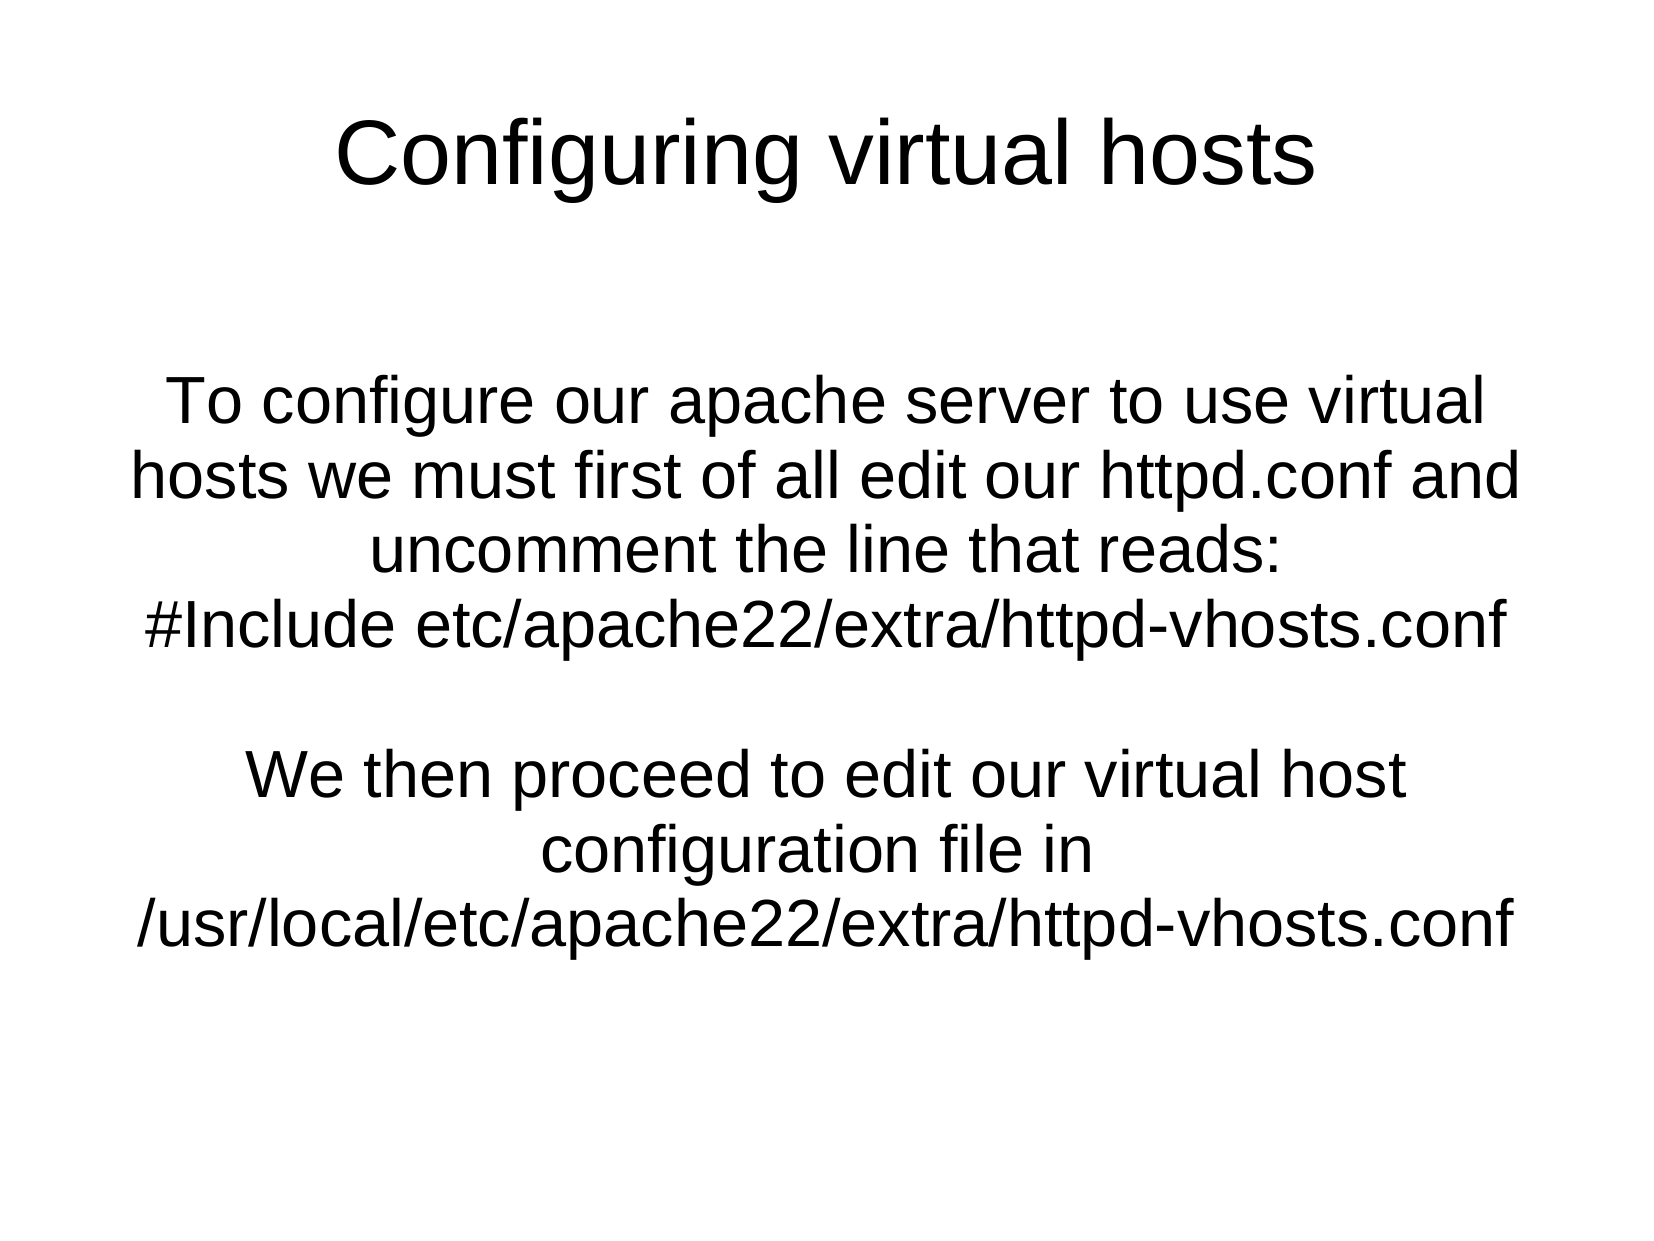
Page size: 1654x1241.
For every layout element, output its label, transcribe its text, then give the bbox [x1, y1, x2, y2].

title Configuring virtual hosts [82, 49, 1571, 257]
subtitle To configure our apache server to use virtual hosts we must first of all edit our httpd.conf and uncomment the line that reads: #Include etc/apache22/extra/httpd-vhosts.conf We then proceed to edit our virtual host configuration file in /usr/local/etc/apache22/extra/httpd-vhosts.conf [82, 290, 1571, 1109]
